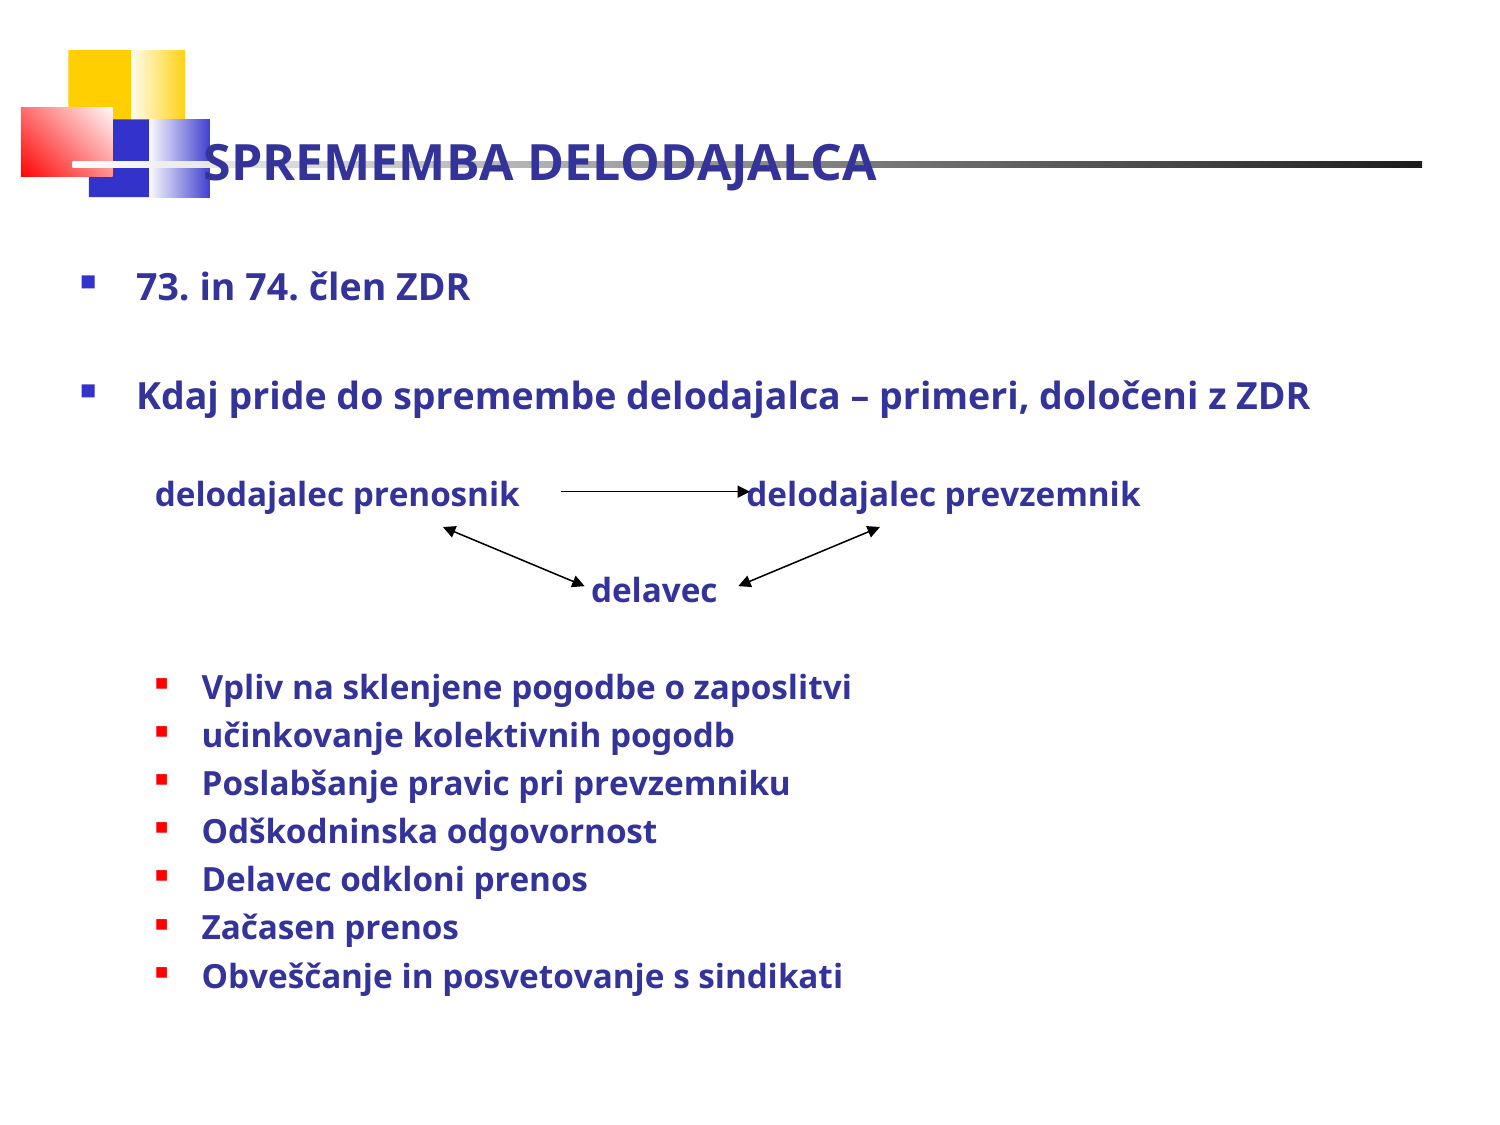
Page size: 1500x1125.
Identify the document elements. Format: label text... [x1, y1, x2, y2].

list 73. in 74. člen ZDR Kdaj pride do spremembe delodajalca – primeri, določeni z ZDR delodajalec prenosnik delodajalec prevzemnik delavec Vpliv na sklenjene pogodbe o zaposlitvi učinkovanje kolektivnih pogodb Poslabšanje pravic pri prevzemniku Odškodninska odgovornost Delavec odkloni prenos Začasen prenos Obveščanje in posvetovanje s sindikati [64, 255, 1415, 1112]
title SPREMEMBA DELODAJALCA [188, 35, 1468, 199]
